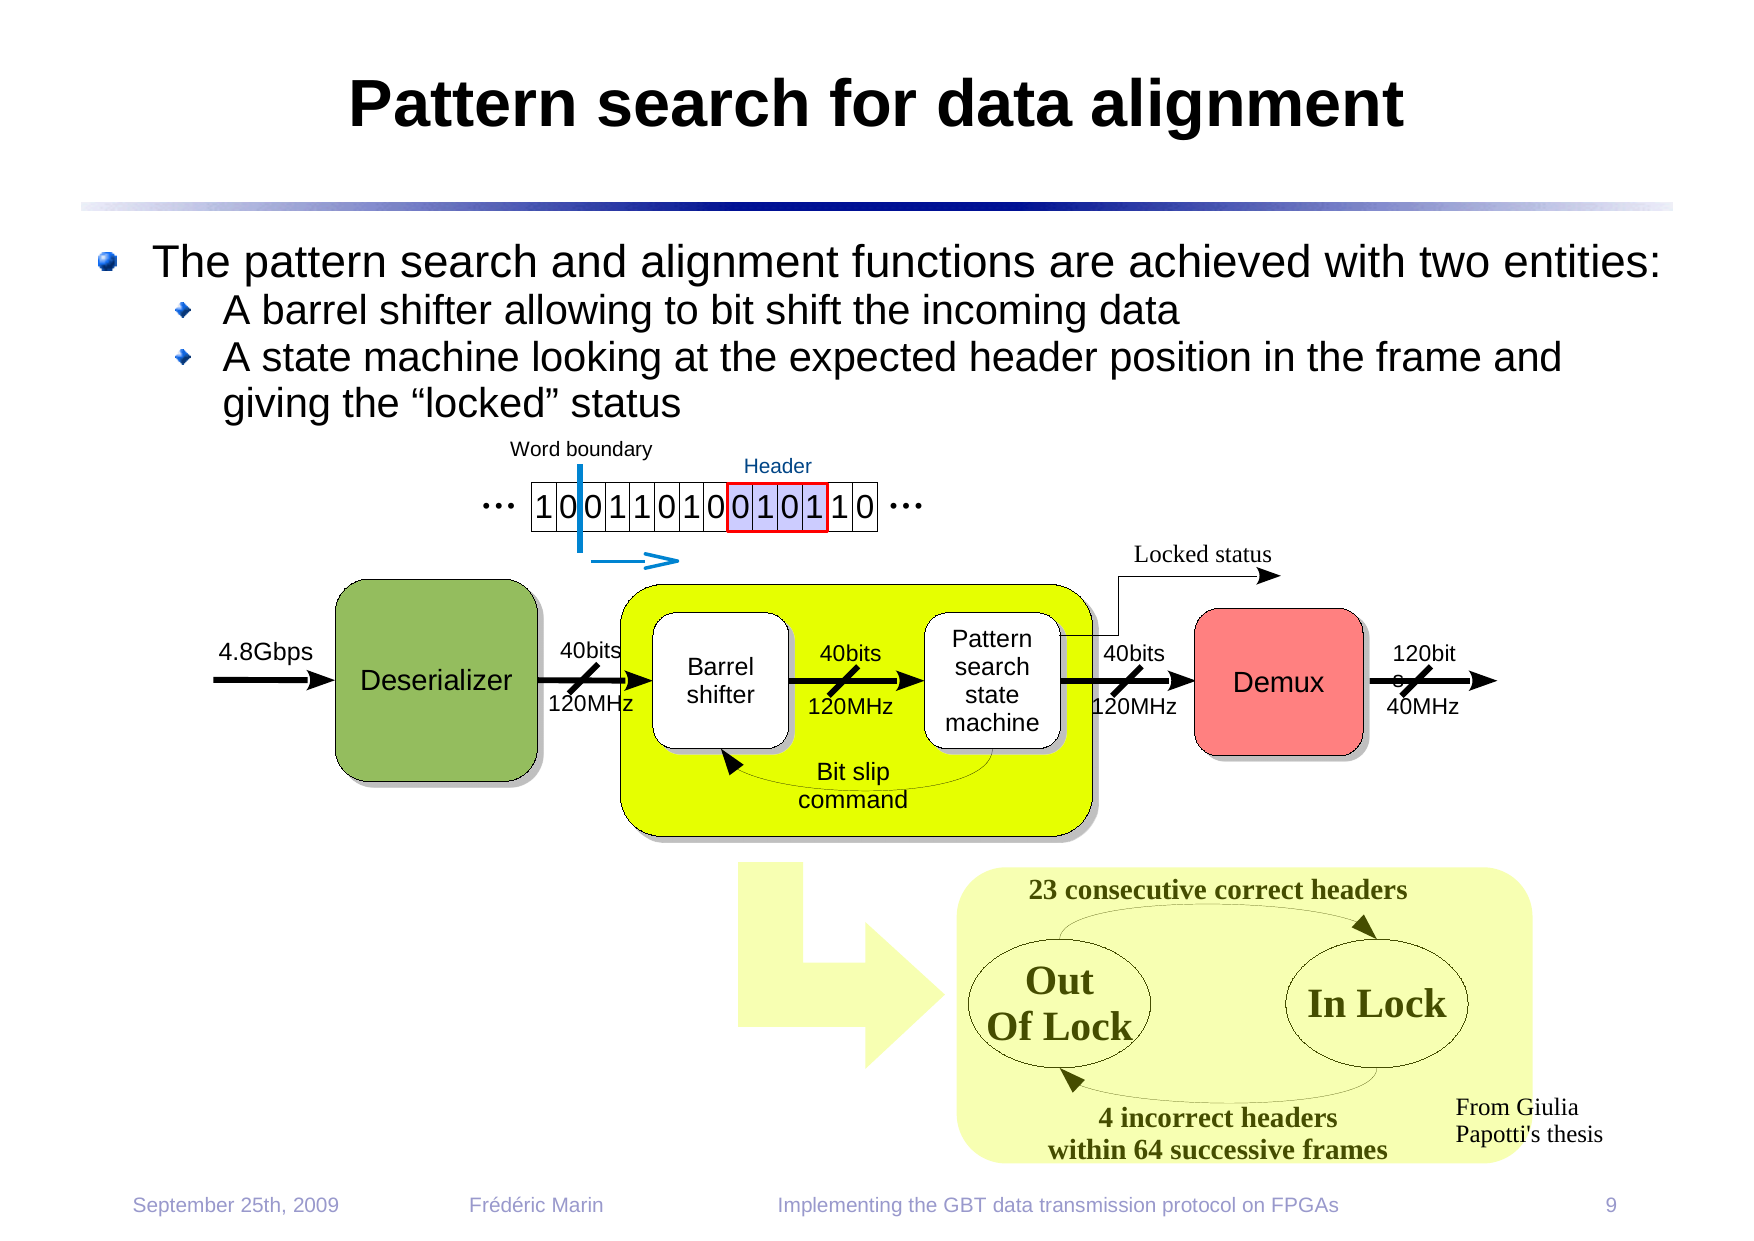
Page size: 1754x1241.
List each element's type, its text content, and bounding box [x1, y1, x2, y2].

text_box 0 [729, 485, 752, 530]
text_box Pattern search state machine [924, 612, 1061, 749]
text_box 1 [605, 482, 629, 532]
text_box 0 [654, 482, 679, 532]
text_box Locked status [1133, 540, 1326, 569]
text_box 1 [679, 482, 703, 532]
text_box Barrel shifter [652, 612, 789, 749]
text_box 40bits [559, 637, 634, 664]
text_box ... [876, 464, 936, 521]
text_box Demux [1194, 608, 1364, 756]
text_box 120bits [1392, 640, 1467, 692]
text_box 40MHz [1386, 693, 1483, 720]
text_box 0 [583, 482, 605, 532]
text_box From Giulia Papotti's thesis [1455, 1092, 1610, 1150]
text_box 0 [703, 482, 726, 532]
text_box 1 [752, 485, 777, 530]
text_box Deserializer [335, 579, 538, 782]
text_box 1 [629, 482, 654, 532]
text_box [620, 684, 1093, 837]
text_box 0 [852, 482, 878, 532]
text_box Bit slip command [794, 757, 913, 814]
text_box ... [469, 464, 529, 521]
text_box [956, 867, 1533, 1164]
text_box [630, 682, 652, 690]
title Pattern search for data alignment [80, 24, 1674, 182]
text_box [1061, 636, 1093, 678]
text_box 1 [829, 482, 852, 532]
text_box [620, 584, 1093, 781]
text_box Word boundary [492, 437, 671, 461]
picture [81, 202, 1673, 211]
text_box 120MHz [1091, 693, 1194, 720]
text_box 40bits [1103, 640, 1178, 666]
text_box 120MHz [548, 690, 652, 717]
list The pattern search and alignment functions are achieved with two entities: A barrel shifter allowing to bit shift the incoming data A state machine looking at the expected header position in the frame and giving the “locked” status [80, 236, 1674, 473]
text_box 120MHz [807, 693, 916, 720]
text_box 0 [556, 482, 577, 532]
text_box 4.8Gbps [218, 638, 322, 667]
text_box 1 [802, 485, 826, 530]
text_box [738, 862, 945, 1069]
text_box 1 [531, 482, 556, 532]
text_box 0 [777, 485, 802, 530]
text_box Header [729, 454, 827, 478]
text_box 40bits [819, 640, 894, 666]
